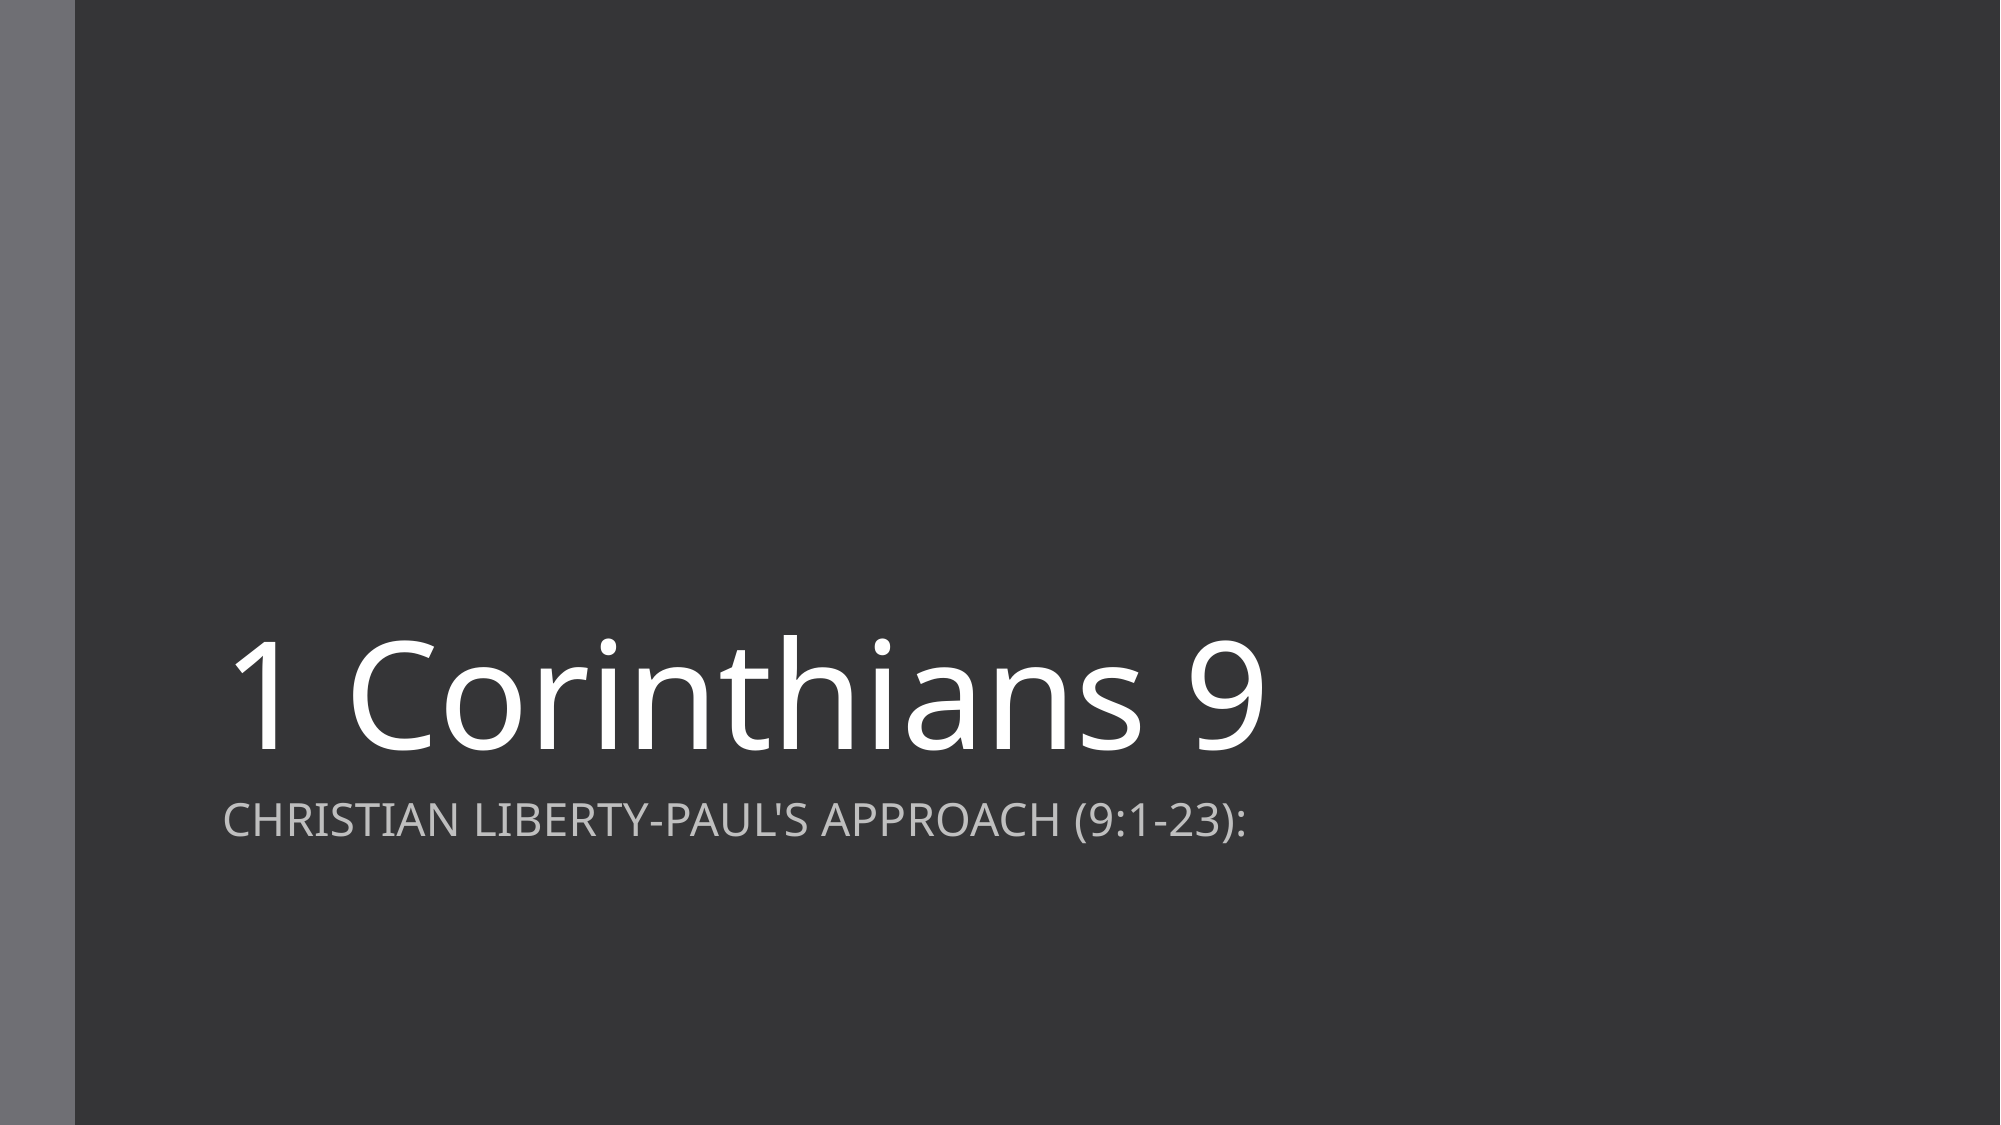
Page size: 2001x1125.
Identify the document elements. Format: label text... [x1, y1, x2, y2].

subtitle CHRISTIAN LIBERTY-PAUL'S APPROACH (9:1-23): [206, 787, 1752, 1066]
title 1 Corinthians 9 [206, 124, 1752, 787]
